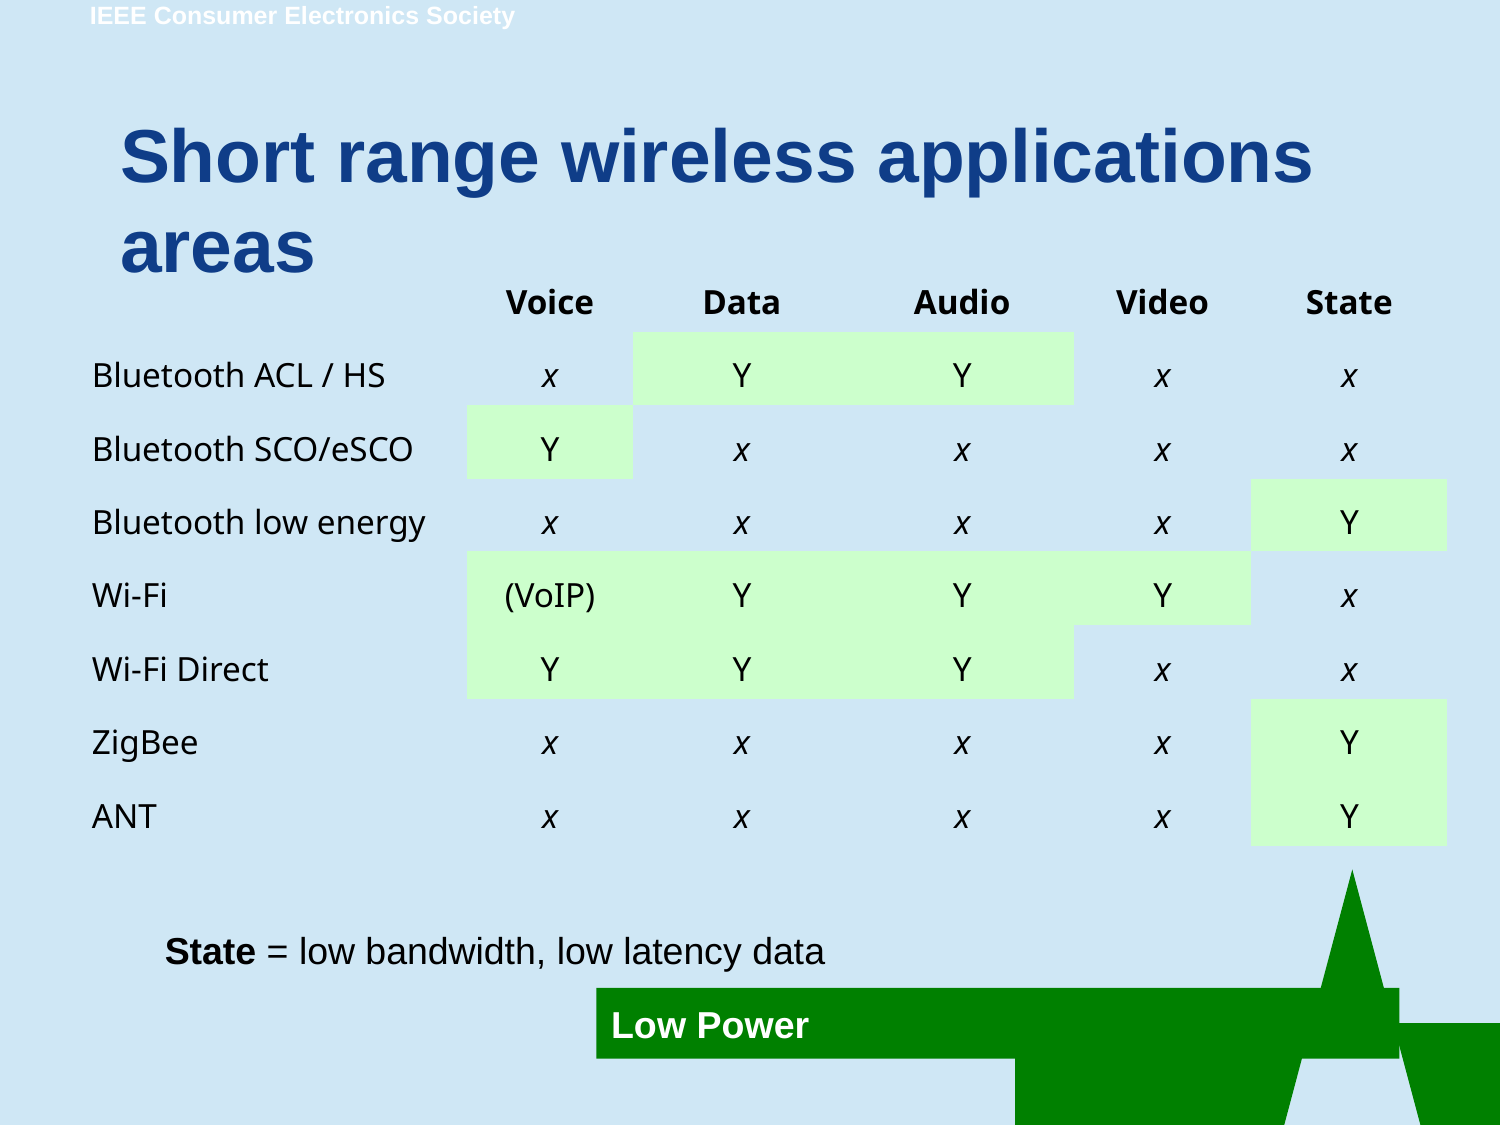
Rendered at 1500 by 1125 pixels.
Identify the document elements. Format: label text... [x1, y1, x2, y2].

table_cell Y [633, 625, 851, 699]
table_cell Bluetooth ACL / HS [77, 332, 467, 405]
table_cell x [467, 772, 633, 846]
table_header [77, 175, 467, 332]
table_cell Y [1251, 699, 1447, 772]
table_cell x [633, 772, 851, 846]
table_cell Y [633, 551, 851, 625]
text_box State = low bandwidth, low latency data [149, 919, 1270, 980]
title Short range wireless applications areas [112, 99, 1388, 175]
table_header Audio [851, 175, 1074, 332]
table_cell Y [851, 332, 1074, 405]
table_header Data [633, 175, 851, 332]
table_cell x [467, 699, 633, 772]
table_cell x [1074, 625, 1251, 699]
table_cell Wi-Fi [77, 551, 467, 625]
table_cell Y [467, 405, 633, 479]
table_cell Wi-Fi Direct [77, 625, 467, 699]
table_header Voice [467, 175, 633, 332]
table_cell x [467, 332, 633, 405]
table_cell x [1074, 405, 1251, 479]
text_box [1400, 1023, 1500, 1125]
table_cell ANT [77, 772, 467, 846]
table_cell x [1074, 699, 1251, 772]
table_cell Y [851, 551, 1074, 625]
table_cell ZigBee [77, 699, 467, 772]
table_cell Y [1251, 479, 1447, 551]
text_box Low Power [596, 987, 1400, 1059]
table_cell x [1251, 332, 1447, 405]
text_box [1015, 1059, 1302, 1125]
table_cell Y [467, 625, 633, 699]
table_cell x [633, 405, 851, 479]
text_box [1320, 869, 1384, 987]
table_cell x [467, 479, 633, 551]
table_cell x [1074, 332, 1251, 405]
table_cell x [851, 699, 1074, 772]
table_cell Bluetooth low energy [77, 479, 467, 551]
table_cell Bluetooth SCO/eSCO [77, 405, 467, 479]
table_header State [1251, 175, 1447, 332]
table_cell Y [1074, 551, 1251, 625]
table_cell x [633, 479, 851, 551]
table_cell x [1251, 405, 1447, 479]
table_cell x [1251, 551, 1447, 625]
table_cell x [1074, 479, 1251, 551]
table_cell x [851, 479, 1074, 551]
table_cell x [1074, 772, 1251, 846]
table_cell Y [851, 625, 1074, 699]
table_cell x [851, 405, 1074, 479]
table_header Video [1074, 175, 1251, 332]
table_cell x [851, 772, 1074, 846]
table_cell x [633, 699, 851, 772]
table_cell (VoIP) [467, 551, 633, 625]
table_cell Y [1251, 772, 1447, 846]
table_cell x [1251, 625, 1447, 699]
table_cell Y [633, 332, 851, 405]
